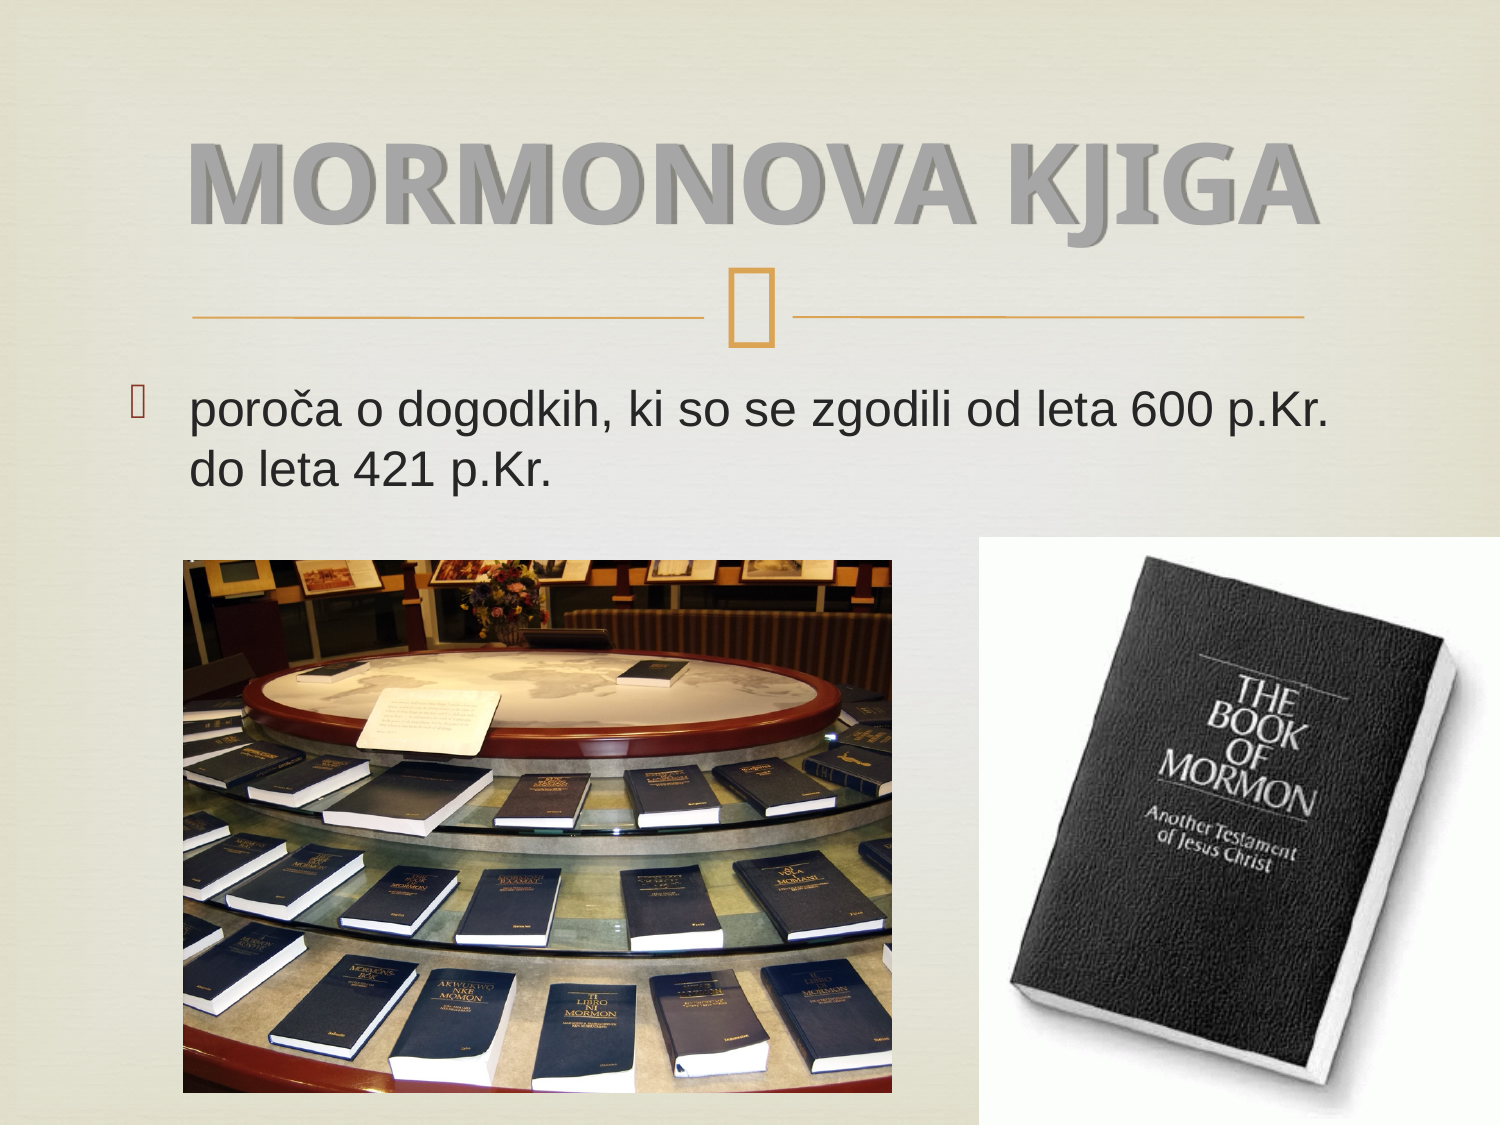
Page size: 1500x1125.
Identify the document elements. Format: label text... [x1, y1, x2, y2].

picture [183, 1005, 892, 1093]
list poroča o dogodkih, ki so se zgodili od leta 600 p.Kr. do leta 421 p.Kr. [114, 368, 1386, 1005]
title MORMONOVA KJIGA [112, 93, 1386, 267]
picture [979, 537, 1500, 1125]
